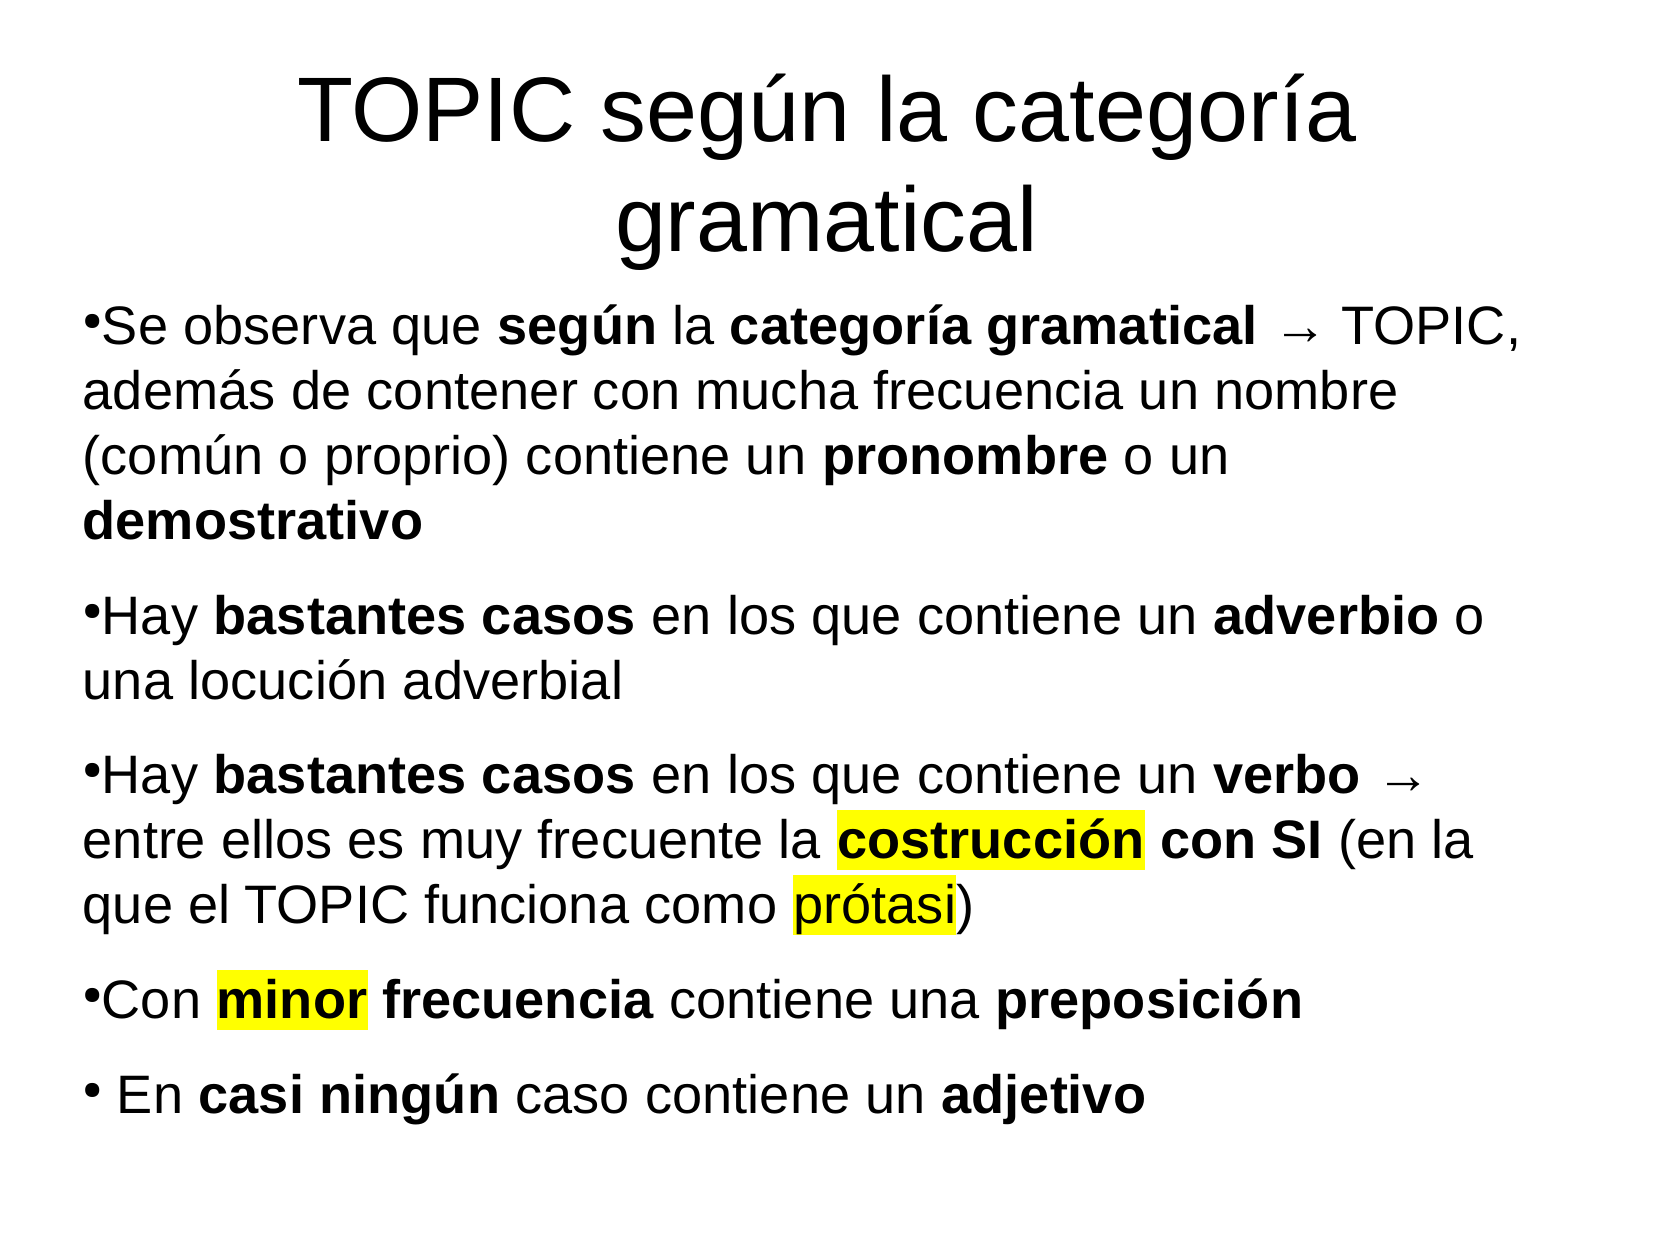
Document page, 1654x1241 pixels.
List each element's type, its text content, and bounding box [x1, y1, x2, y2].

title TOPIC según la categoría gramatical [82, 49, 1571, 257]
list Se observa que según la categoría gramatical → TOPIC, además de contener con mucha frecuencia un nombre (común o proprio) contiene un pronombre o un demostrativo Hay bastantes casos en los que contiene un adverbio o una locución adverbial Hay bastantes casos en los que contiene un verbo → entre ellos es muy frecuente la costrucción con SI (en la que el TOPIC funciona como prótasi) Con minor frecuencia contiene una preposición En casi ningún caso contiene un adjetivo [82, 290, 1571, 1137]
